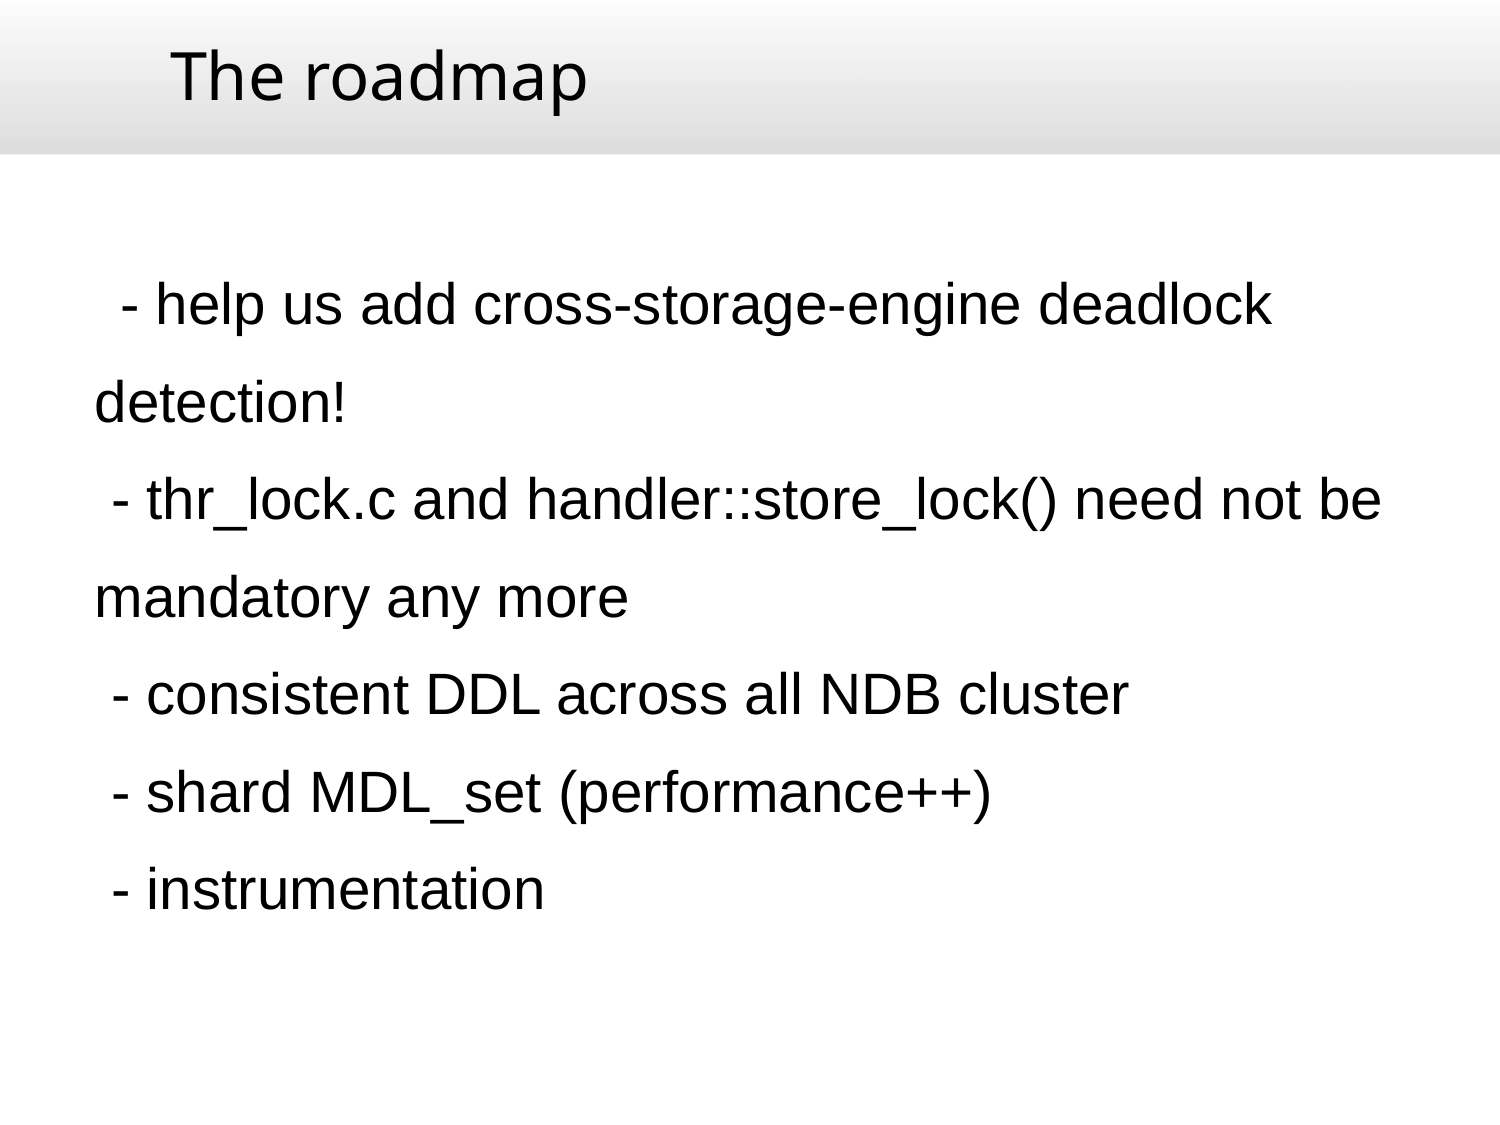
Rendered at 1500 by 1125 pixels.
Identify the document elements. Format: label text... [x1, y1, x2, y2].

title The roadmap [170, 28, 1463, 121]
title - help us add cross-storage-engine deadlock detection! - thr_lock.c and handler::store_lock() need not be mandatory any more - consistent DDL across all NDB cluster - shard MDL_set (performance++) - instrumentation [94, 225, 1388, 1003]
picture [0, 0, 1500, 1125]
